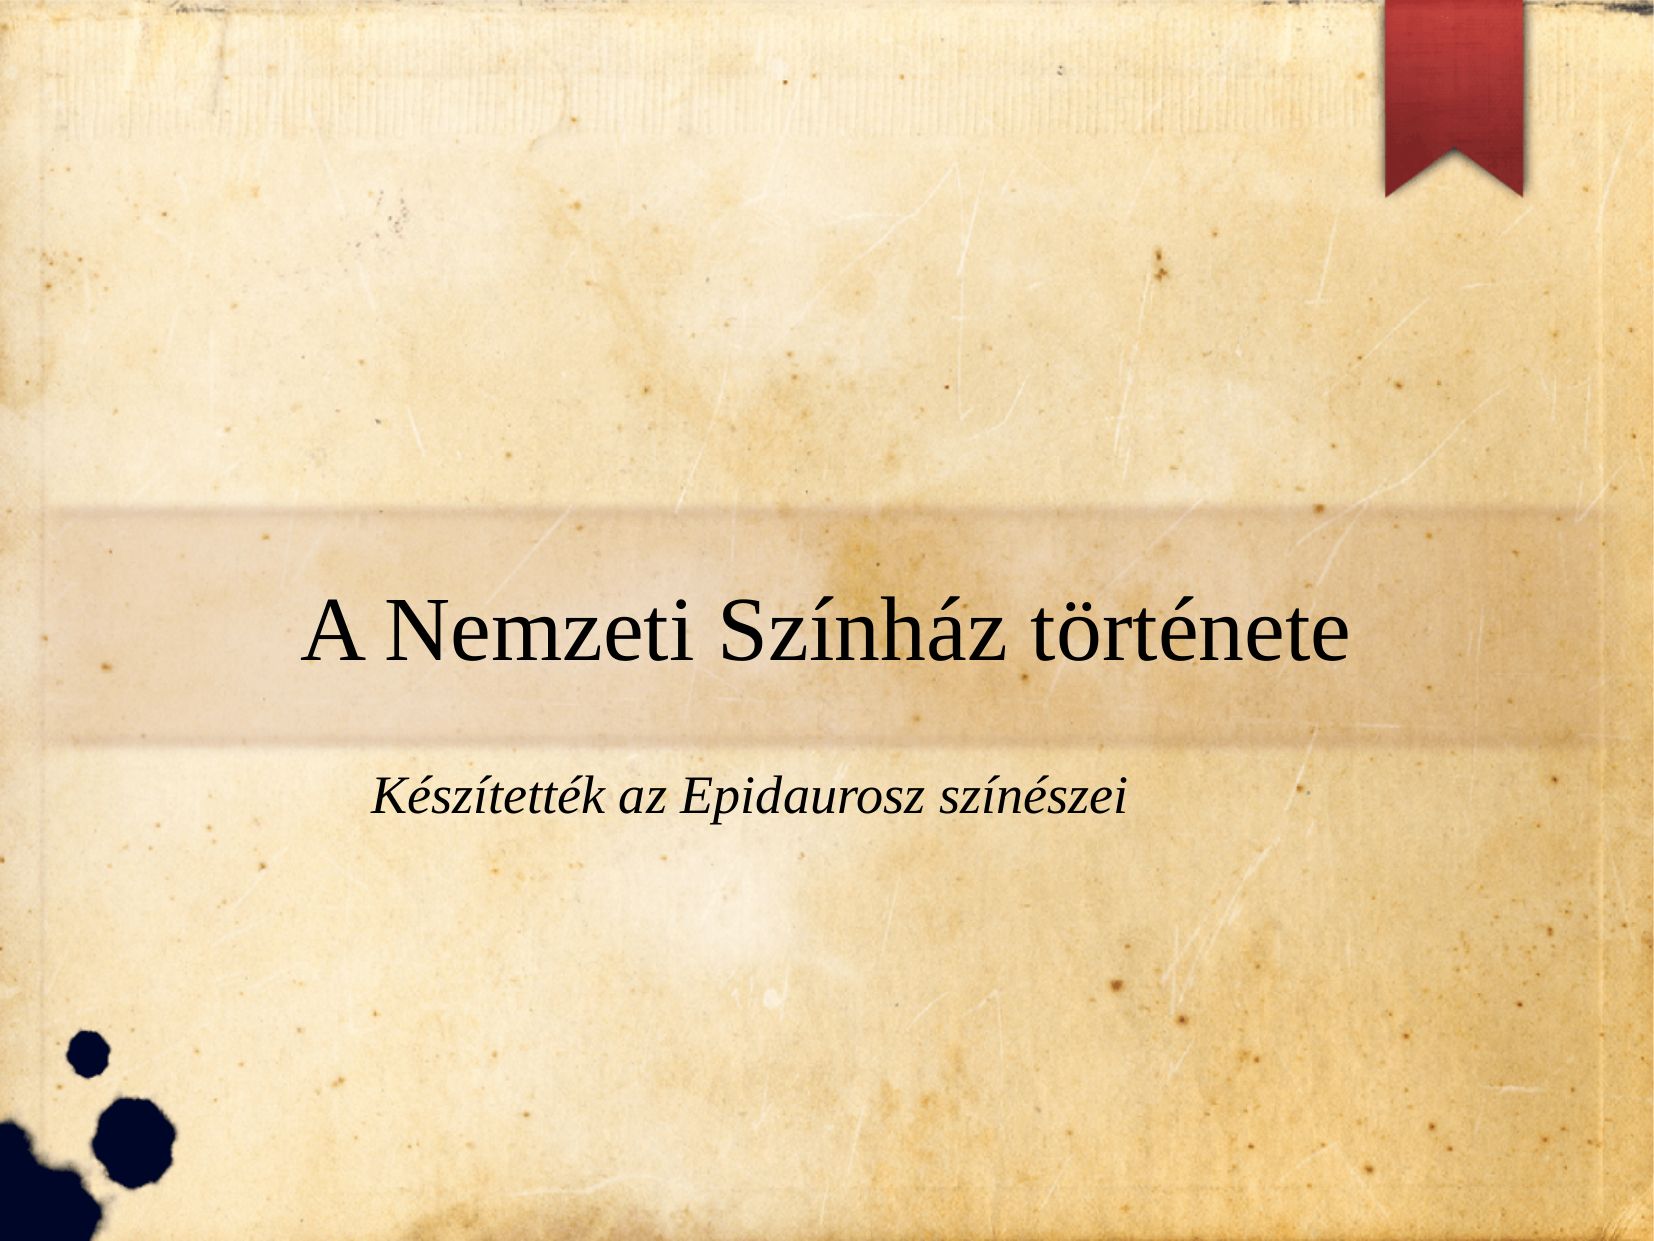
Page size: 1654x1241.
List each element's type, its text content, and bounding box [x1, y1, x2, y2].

title A Nemzeti Színház története [82, 519, 1571, 727]
list Készítették az Epidaurosz színészei [0, 759, 1403, 1185]
